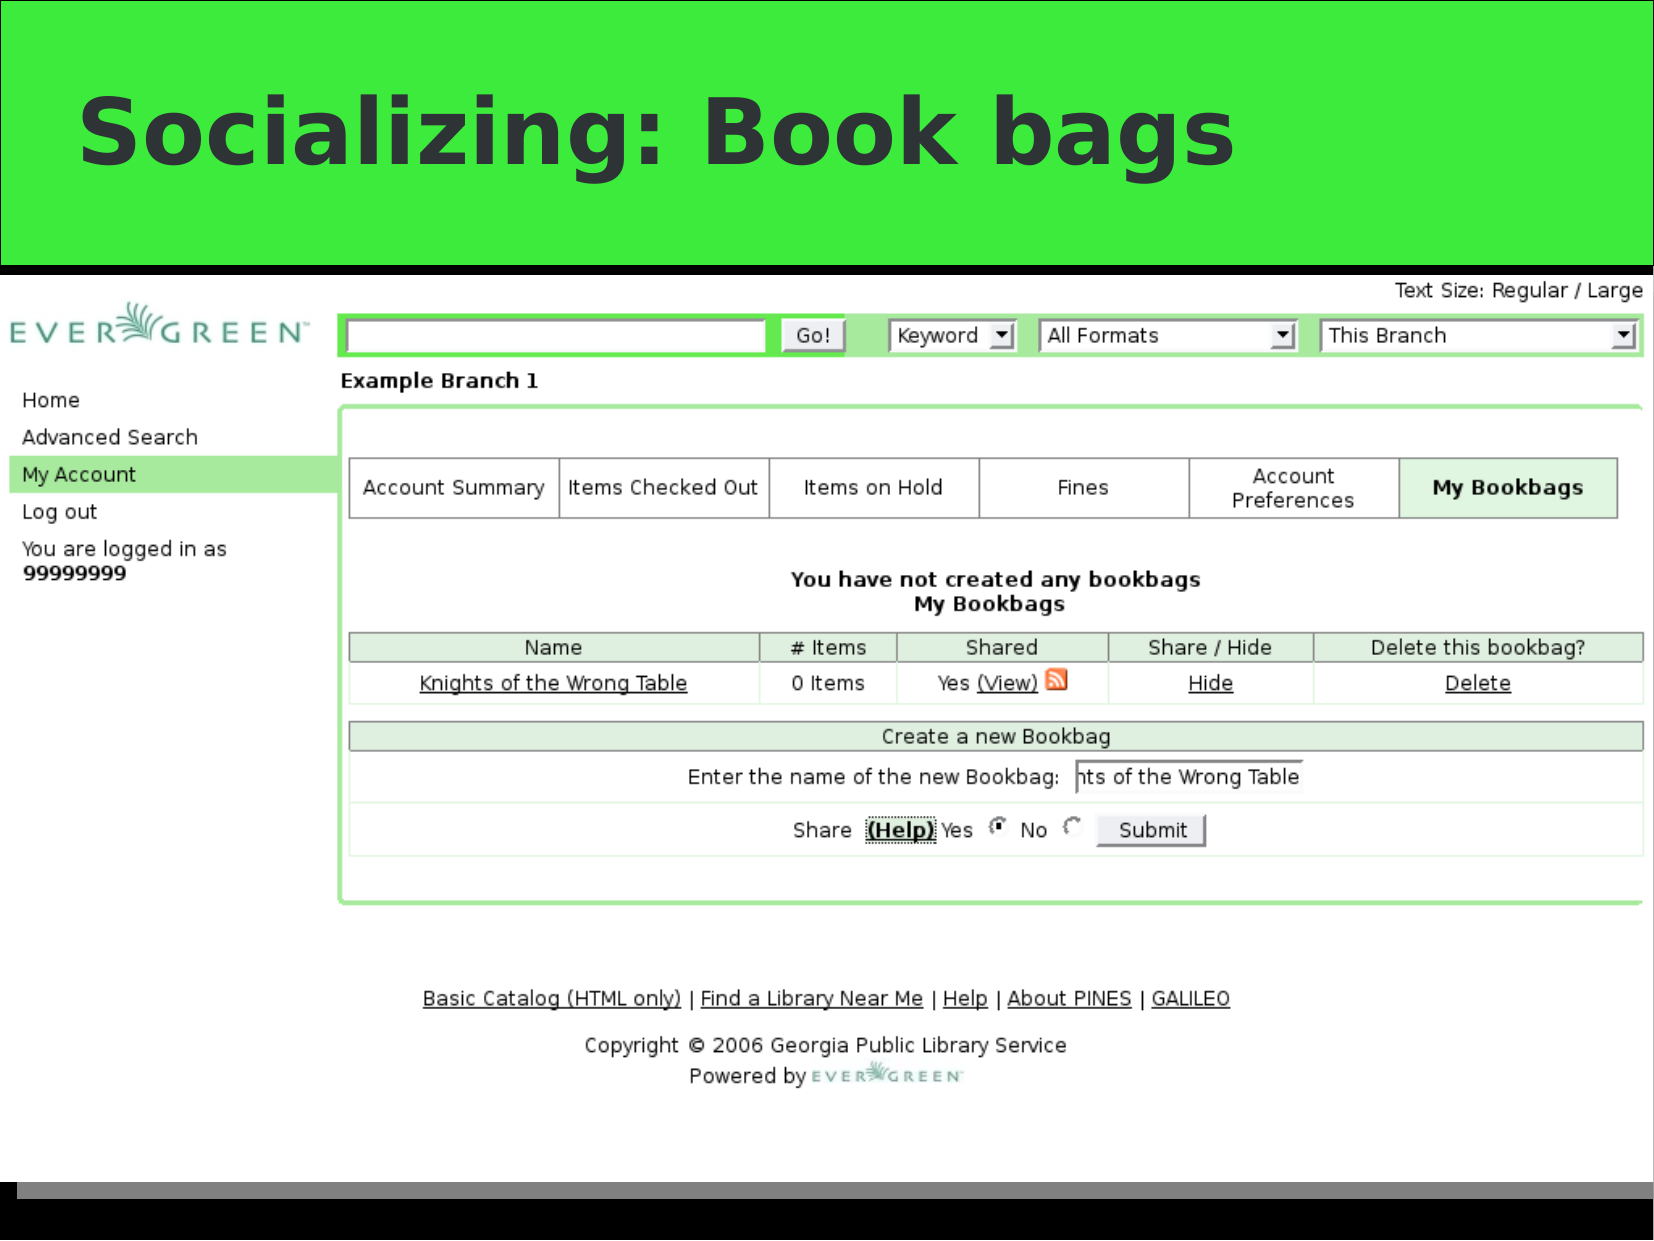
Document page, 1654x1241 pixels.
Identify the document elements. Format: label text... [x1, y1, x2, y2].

title Socializing: Book bags [76, 29, 1565, 237]
picture [0, 275, 1654, 1182]
